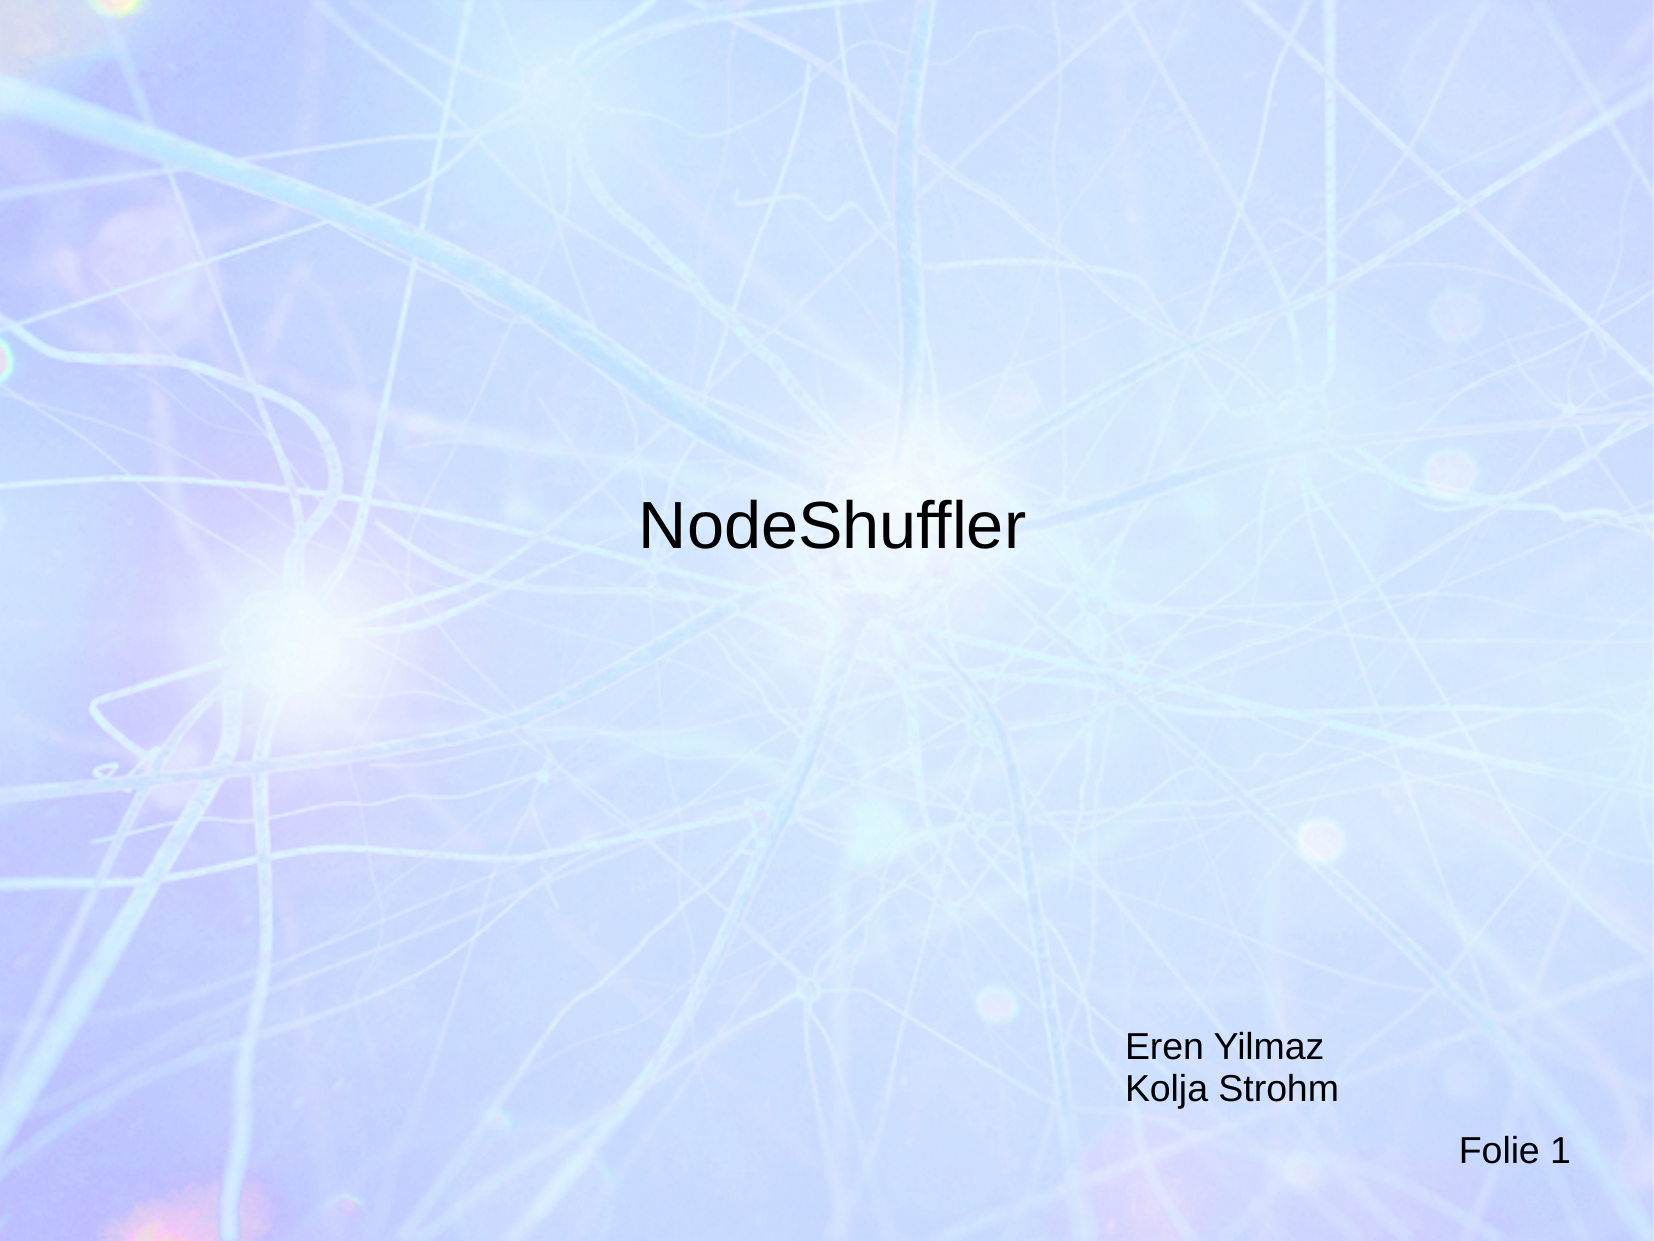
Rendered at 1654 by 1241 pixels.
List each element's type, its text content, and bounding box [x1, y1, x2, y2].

picture [0, 0, 1654, 1241]
text_box Eren Yilmaz Kolja Strohm [1110, 1017, 1654, 1117]
title NodeShuffler [47, 357, 1619, 768]
